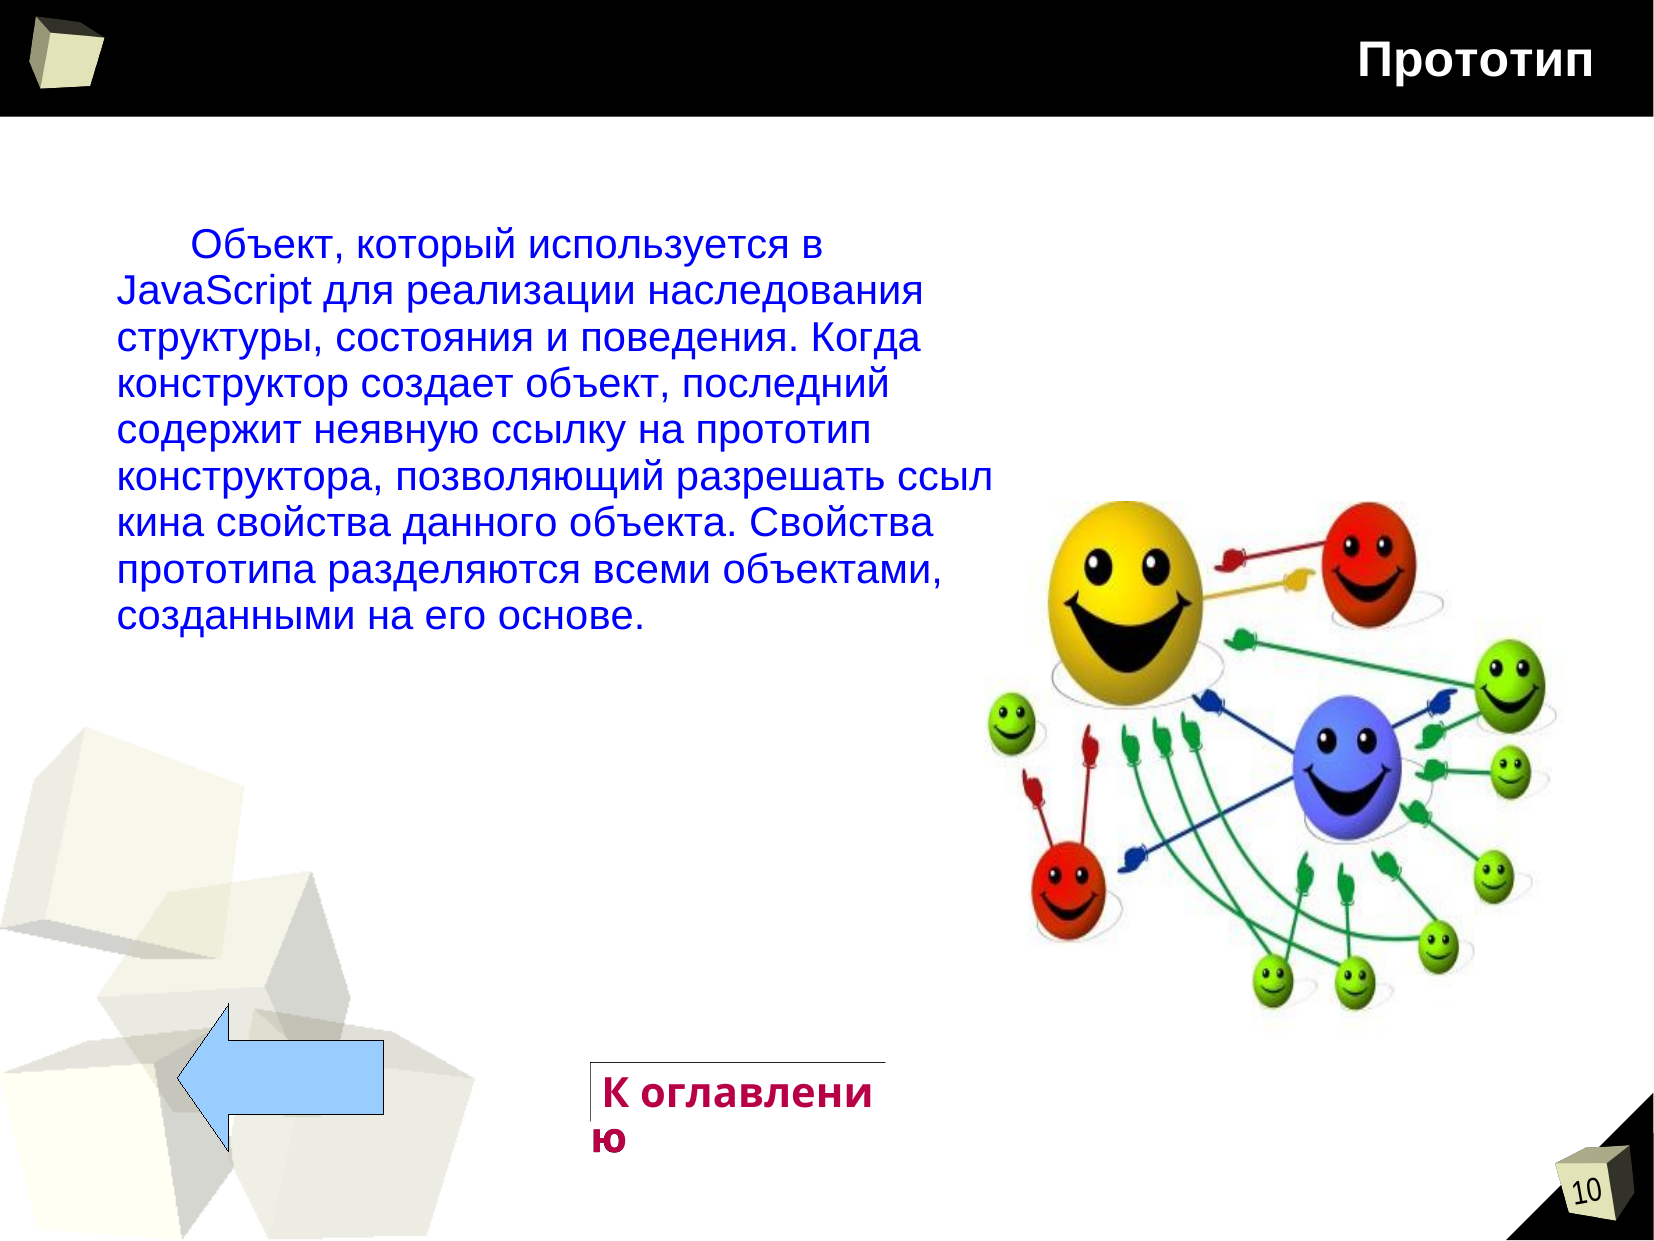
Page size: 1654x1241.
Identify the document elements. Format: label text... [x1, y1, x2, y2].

text_box К оглавлению [590, 1062, 886, 1123]
list Объект, который используется в JavaScript для реализации наследования структуры, состояния и поведения. Когда конструктор создает объект, последний содержит неявную ссылку на прототип конструктора, позволяющий разрешать ссыл кина свойства данного объекта. Свойства прототипа разделяются всеми объектами, созданными на его основе. [116, 173, 1004, 1211]
text_box [177, 1003, 384, 1152]
picture [0, 726, 477, 1241]
title Прототип [118, 0, 1595, 119]
picture [984, 501, 1565, 1093]
